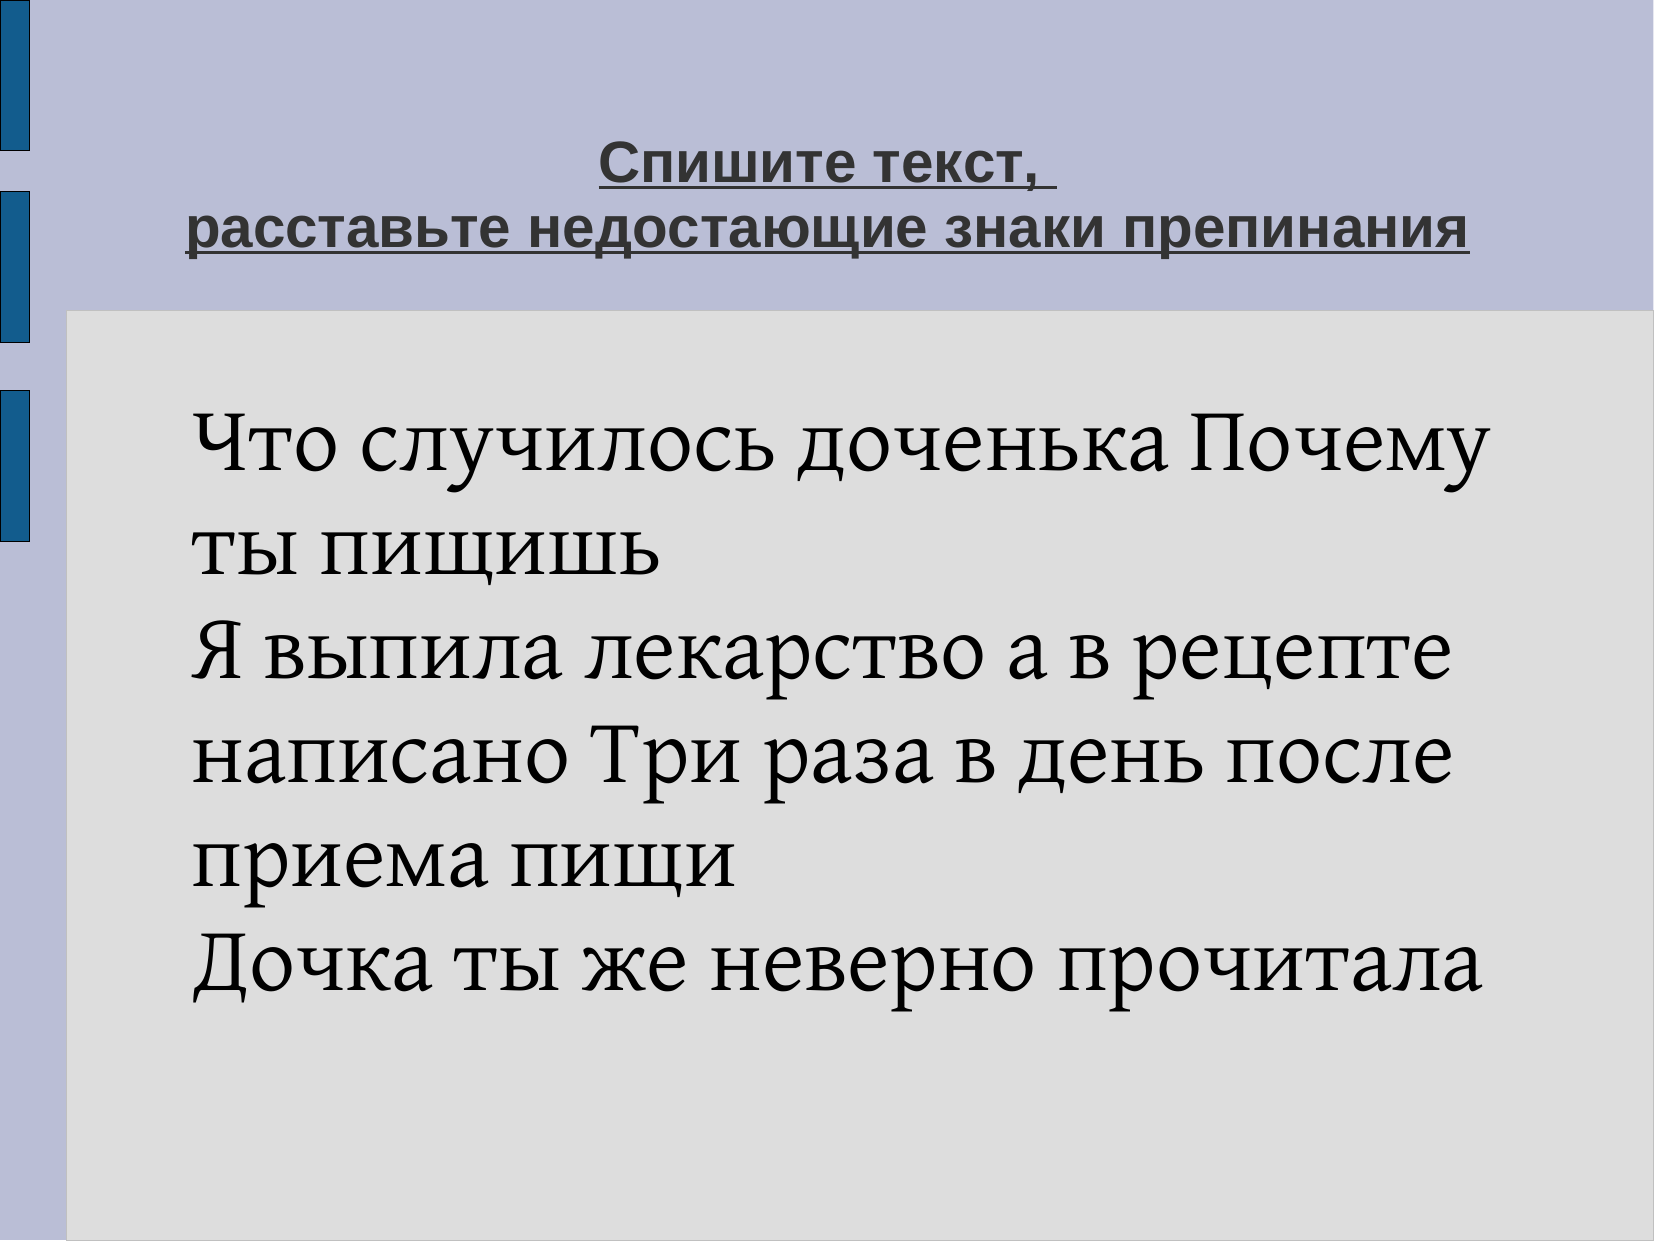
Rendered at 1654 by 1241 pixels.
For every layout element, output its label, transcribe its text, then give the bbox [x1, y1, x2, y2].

text_box Что случилось доченька Почему ты пищишь Я выпила лекарство а в рецепте написано Три раза в день после приема пищи Дочка ты же неверно прочитала [177, 383, 1565, 1024]
title Спишите текст, расставьте недостающие знаки препинания [121, 93, 1534, 297]
